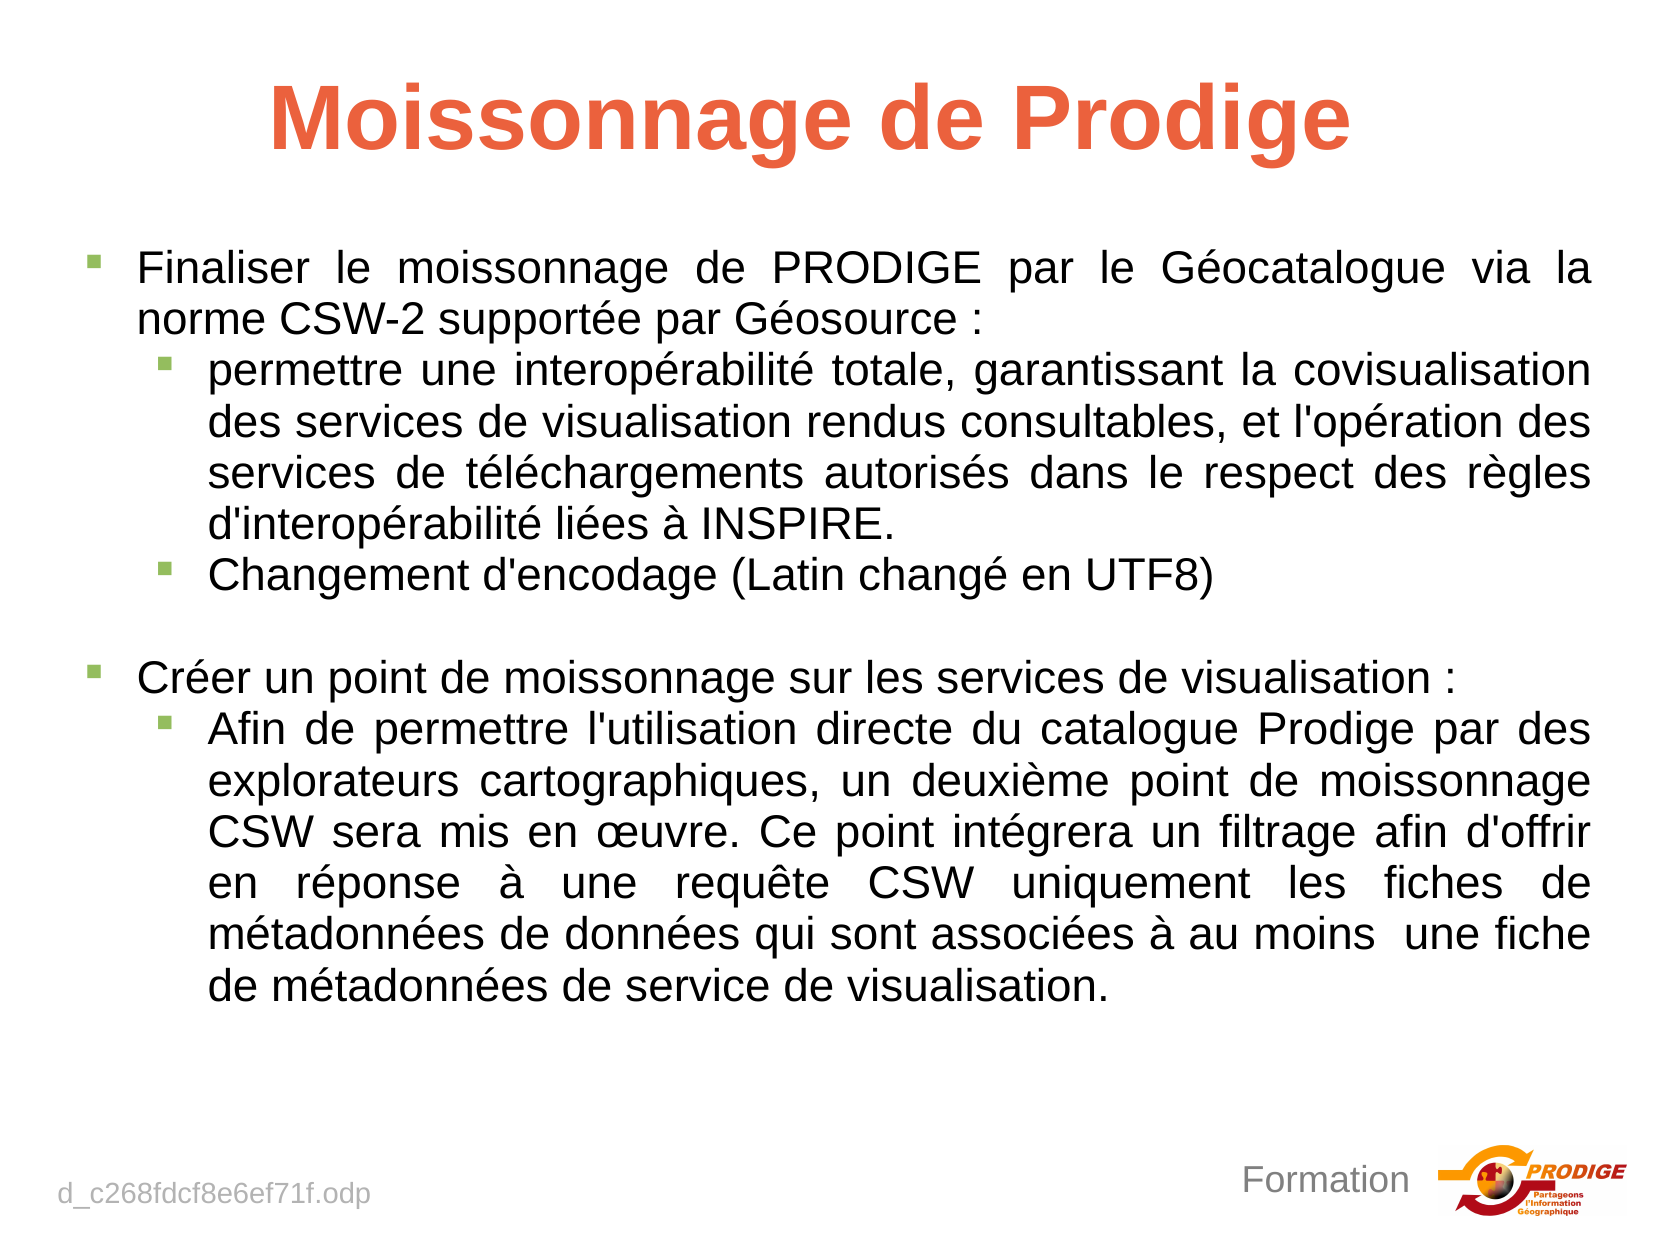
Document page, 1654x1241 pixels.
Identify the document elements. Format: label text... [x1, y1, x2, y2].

picture [1438, 1145, 1627, 1216]
title Moissonnage de Prodige [88, 14, 1534, 222]
text_box Finaliser le moissonnage de PRODIGE par le Géocatalogue via la norme CSW-2 supportée par Géosource : permettre une interopérabilité totale, garantissant la covisualisation des services de visualisation rendus consultables, et l'opération des services de téléchargements autorisés dans le respect des règles d'interopérabilité liées à INSPIRE. Changement d'encodage (Latin changé en UTF8) Créer un point de moissonnage sur les services de visualisation : Afin de permettre l'utilisation directe du catalogue Prodige par des explorateurs cartographiques, un deuxième point de moissonnage CSW sera mis en œuvre. Ce point intégrera un filtrage afin d'offrir en réponse à une requête CSW uniquement les fiches de métadonnées de données qui sont associées à au moins une fiche de métadonnées de service de visualisation. [51, 234, 1608, 1031]
